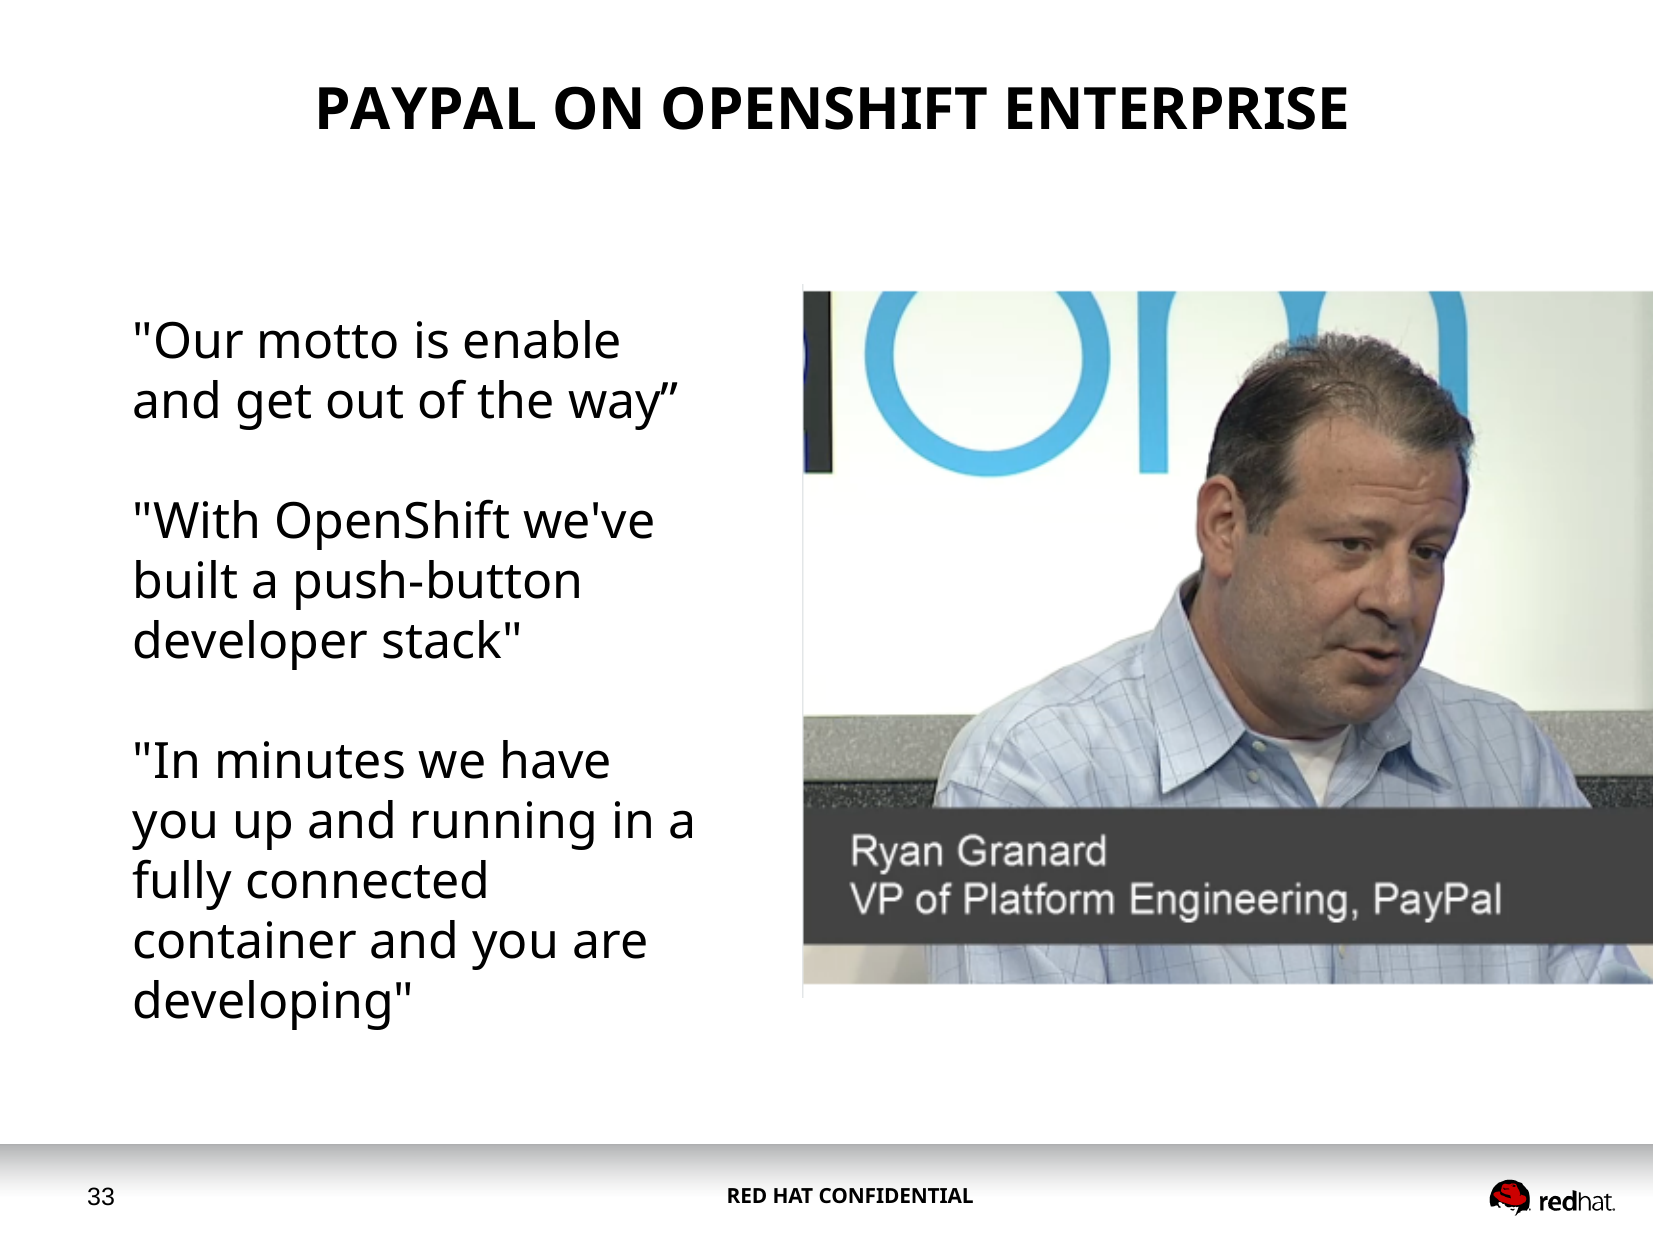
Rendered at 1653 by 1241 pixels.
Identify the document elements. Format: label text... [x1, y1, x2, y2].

picture [802, 284, 1653, 998]
picture [0, 1144, 1653, 1241]
text_box "Our motto is enable and get out of the way” "With OpenShift we've built a push-button developer stack" "In minutes we have you up and running in a fully connected container and you are developing" [117, 301, 720, 1188]
text_box PAYPAL ON OPENSHIFT ENTERPRISE [165, 74, 1501, 149]
